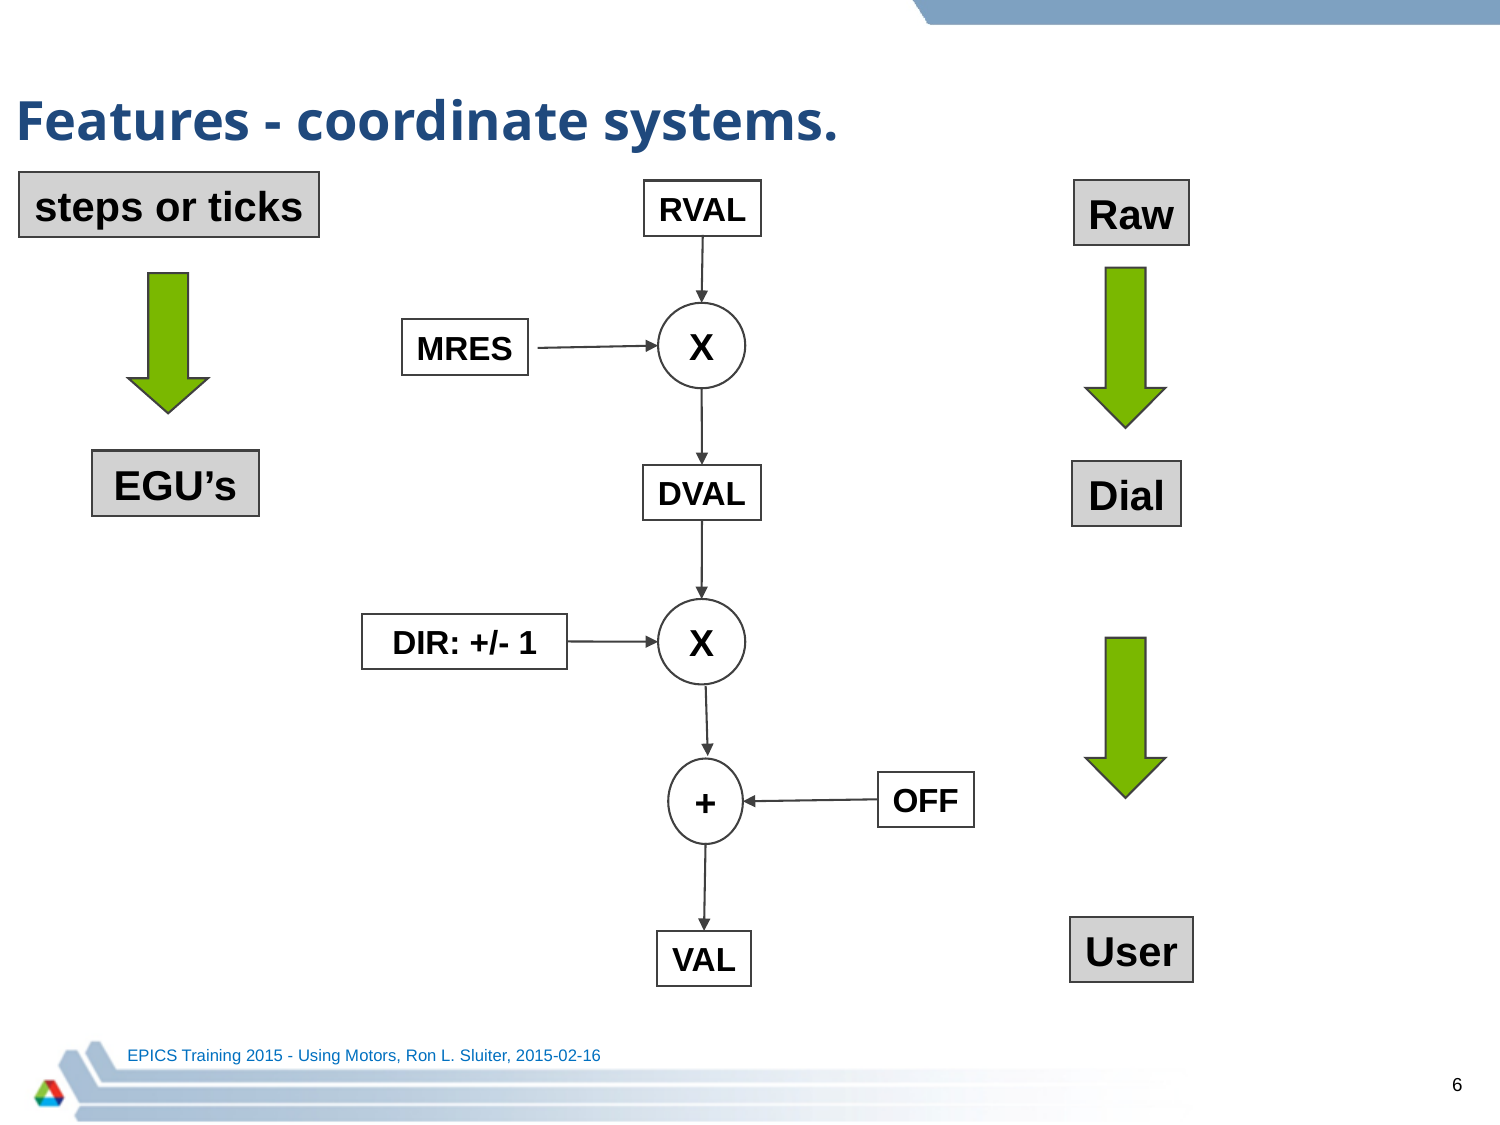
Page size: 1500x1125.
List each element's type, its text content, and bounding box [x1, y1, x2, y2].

text_box EGU’s [92, 450, 259, 517]
text_box Dial [1072, 460, 1181, 527]
text_box RVAL [644, 180, 762, 236]
picture [0, 0, 1500, 26]
text_box X [658, 598, 746, 685]
text_box OFF [877, 771, 974, 827]
text_box DIR: +/- 1 [362, 613, 568, 670]
text_box [128, 273, 208, 414]
text_box User [1070, 916, 1193, 983]
text_box <number> [1412, 1064, 1476, 1125]
text_box steps or ticks [18, 171, 320, 238]
text_box MRES [401, 319, 528, 375]
text_box [1085, 267, 1166, 428]
picture [0, 1031, 1500, 1125]
text_box [1085, 637, 1166, 798]
text_box VAL [657, 930, 751, 987]
text_box X [658, 302, 746, 389]
text_box Raw [1073, 179, 1190, 246]
text_box + [668, 758, 743, 844]
text_box DVAL [643, 464, 761, 521]
title Features - coordinate systems. [0, 78, 1438, 154]
